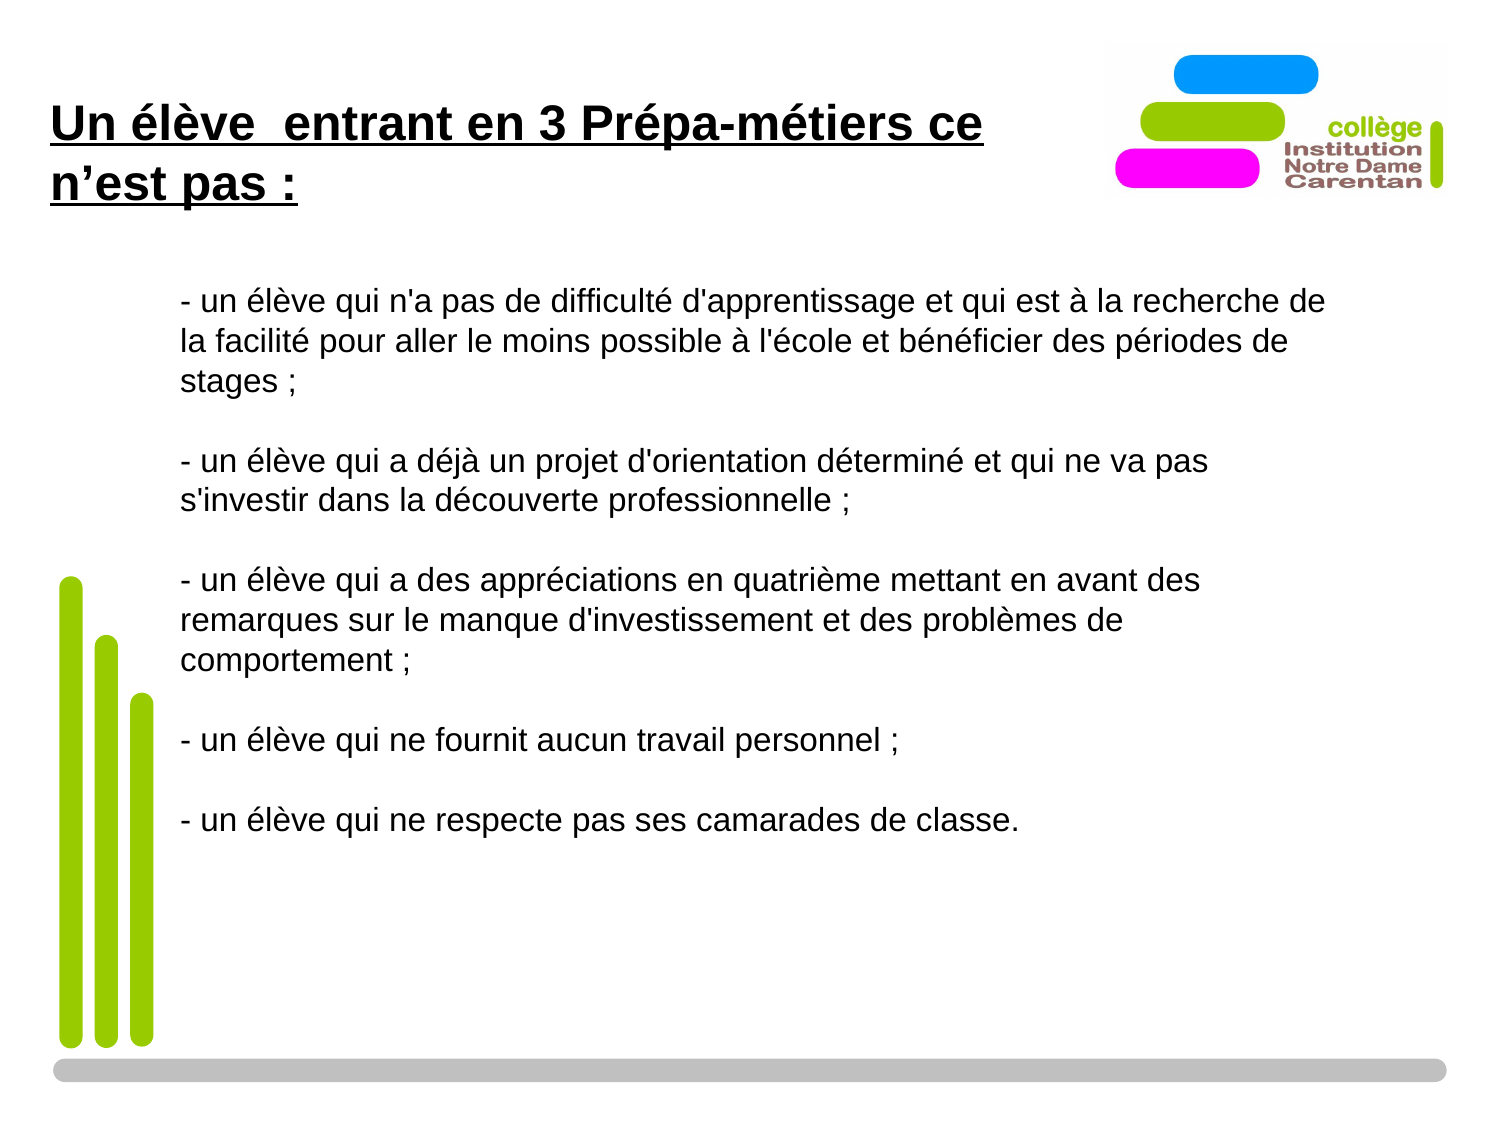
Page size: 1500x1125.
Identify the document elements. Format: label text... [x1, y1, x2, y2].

text_box Un élève entrant en 3 Prépa-métiers ce n’est pas : [35, 82, 1075, 368]
text_box [59, 576, 83, 1049]
text_box [53, 1058, 1447, 1083]
picture [1105, 42, 1447, 198]
text_box - un élève qui n'a pas de difficulté d'apprentissage et qui est à la recherche de la facilité pour aller le moins possible à l'école et bénéficier des périodes de stages ; - un élève qui a déjà un projet d'orientation déterminé et qui ne va pas s'investir dans la découverte professionnelle ; - un élève qui a des appréciations en quatrième mettant en avant des remarques sur le manque d'investissement et des problèmes de comportement ; - un élève qui ne fournit aucun travail personnel ; - un élève qui ne respecte pas ses camarades de classe. [165, 271, 1347, 1052]
text_box [94, 634, 118, 1048]
text_box [130, 692, 154, 1047]
